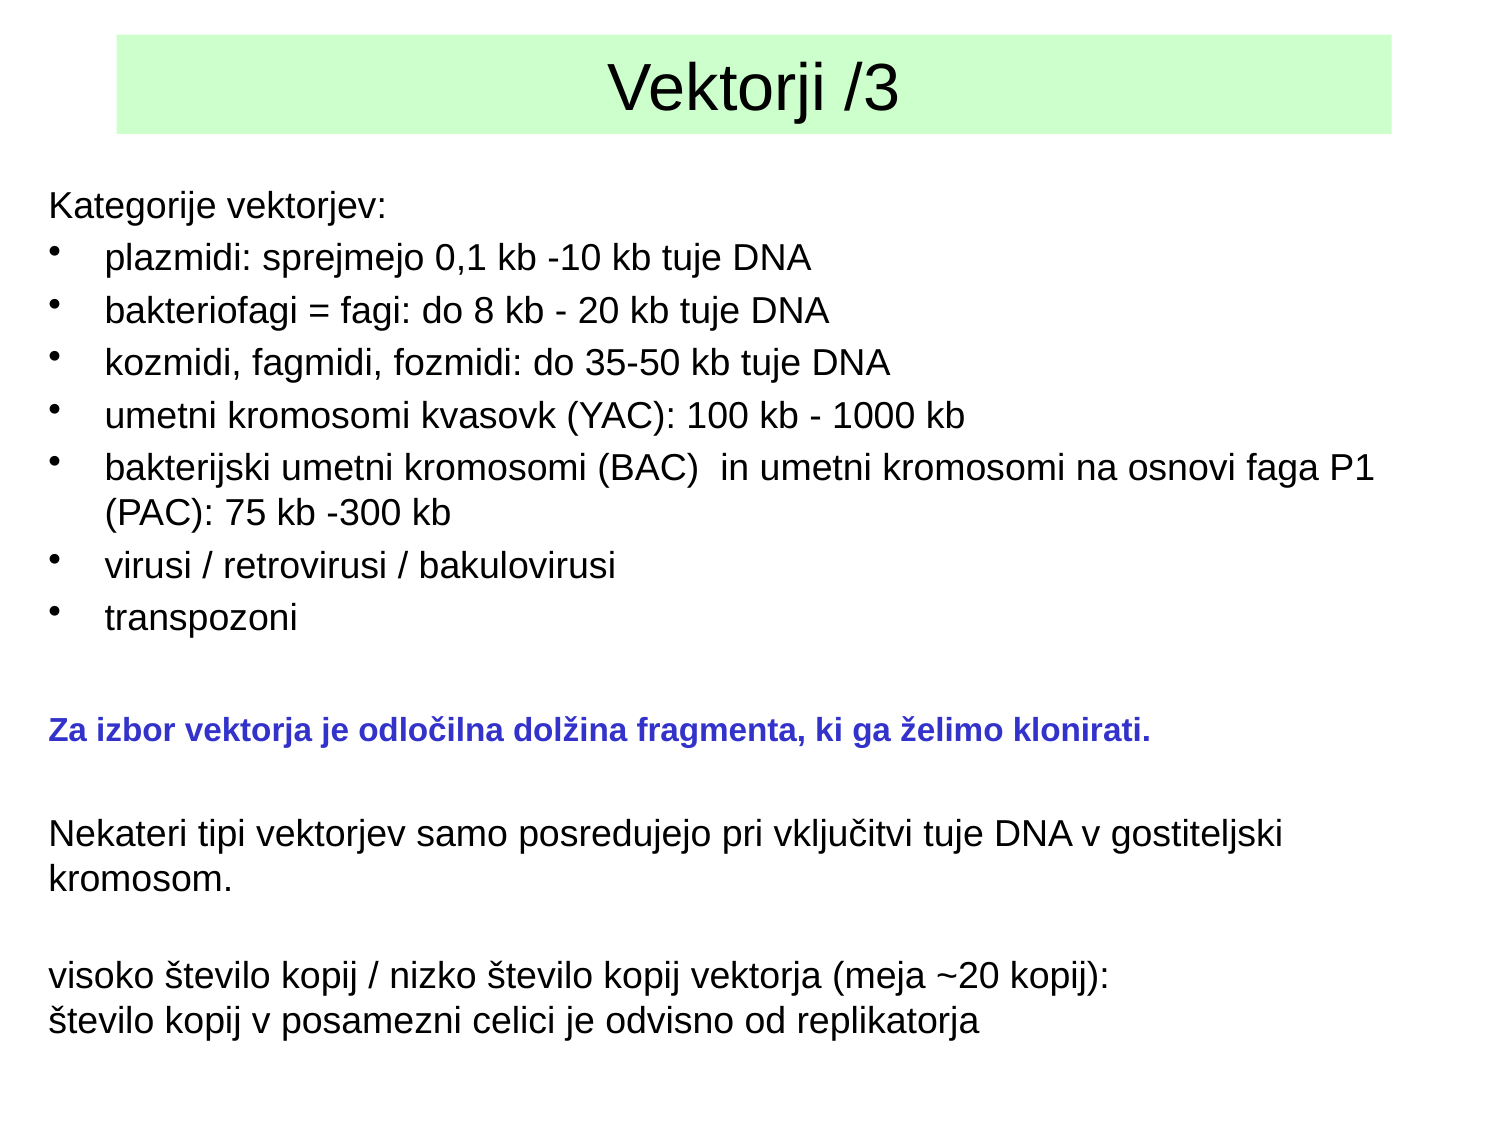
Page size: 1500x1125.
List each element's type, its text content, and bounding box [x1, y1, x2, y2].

list Kategorije vektorjev: plazmidi: sprejmejo 0,1 kb -10 kb tuje DNA bakteriofagi = fagi: do 8 kb - 20 kb tuje DNA kozmidi, fagmidi, fozmidi: do 35-50 kb tuje DNA umetni kromosomi kvasovk (YAC): 100 kb - 1000 kb bakterijski umetni kromosomi (BAC) in umetni kromosomi na osnovi faga P1 (PAC): 75 kb -300 kb virusi / retrovirusi / bakulovirusi transpozoni Za izbor vektorja je odločilna dolžina fragmenta, ki ga želimo klonirati. Nekateri tipi vektorjev samo posredujejo pri vključitvi tuje DNA v gostiteljski kromosom. visoko število kopij / nizko število kopij vektorja (meja ~20 kopij): število kopij v posamezni celici je odvisno od replikatorja [33, 173, 1450, 1091]
title Vektorji /3 [116, 34, 1392, 134]
